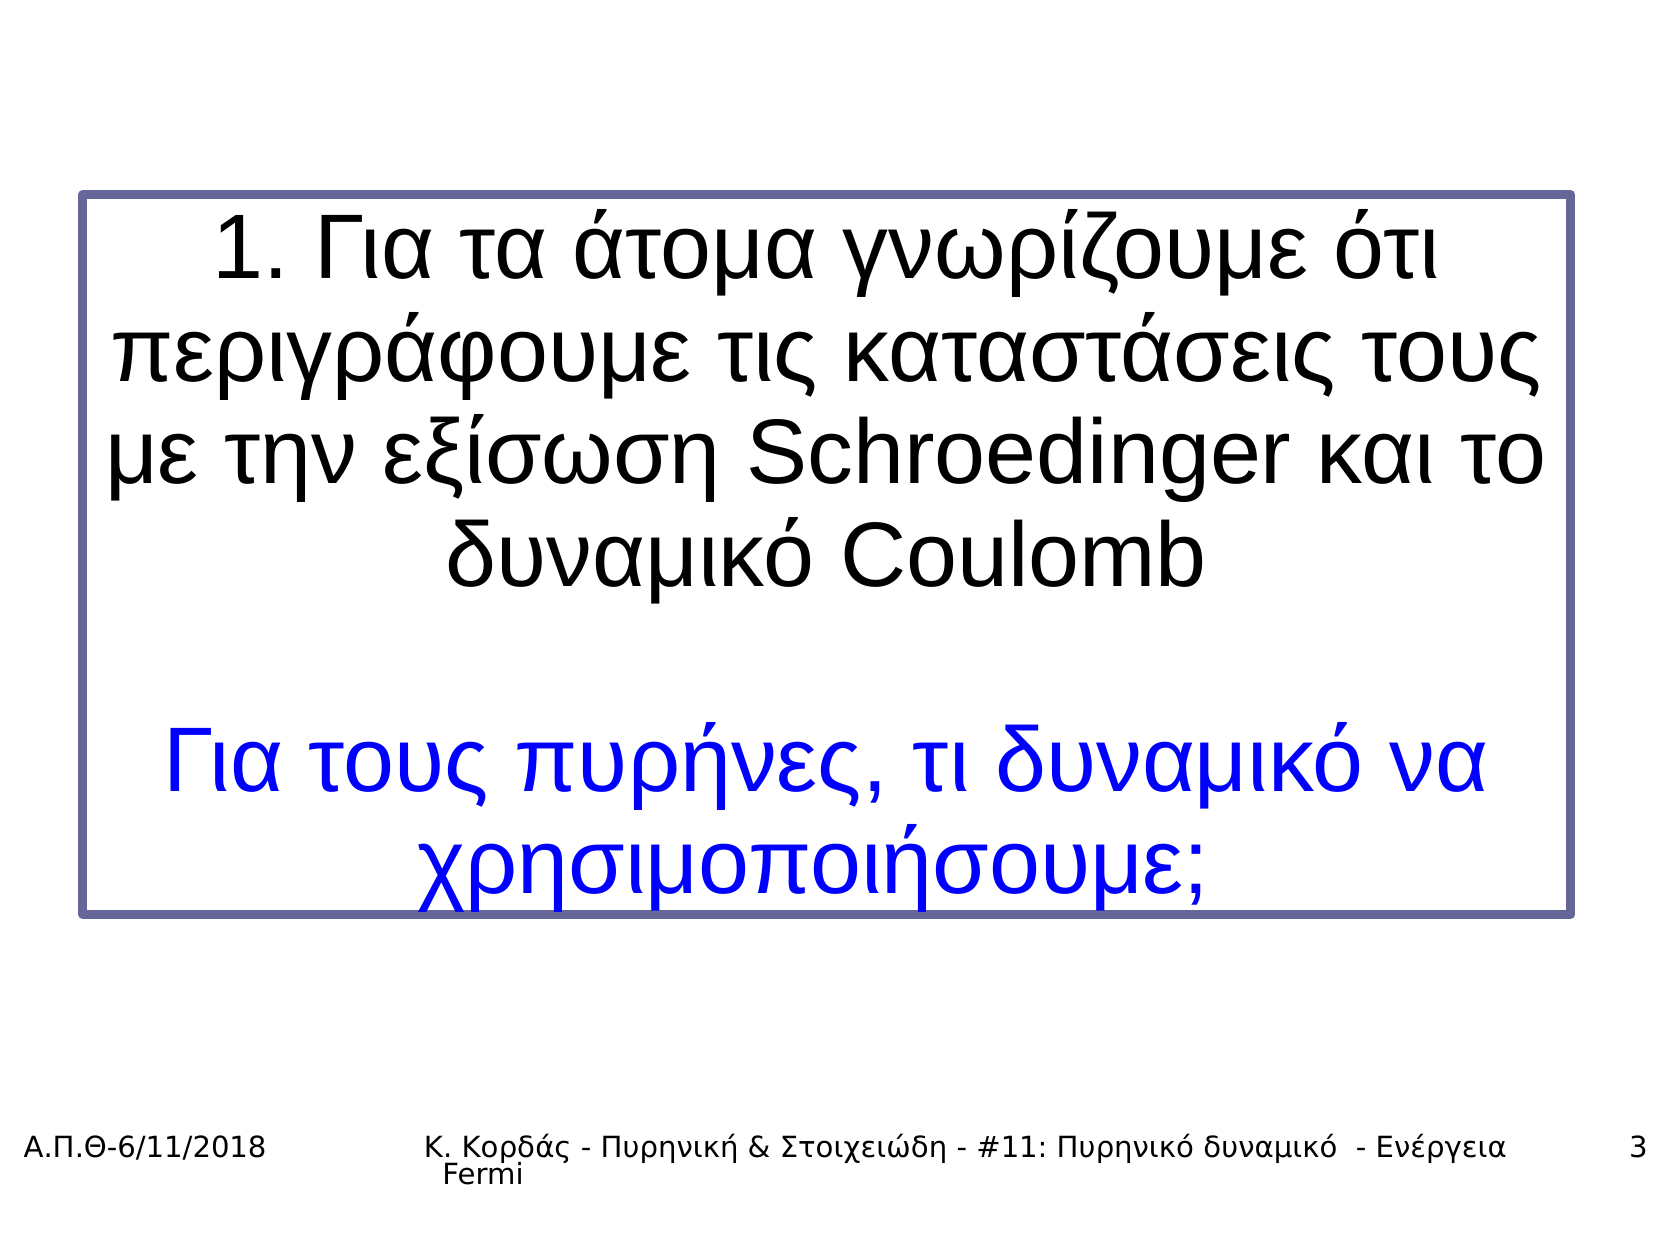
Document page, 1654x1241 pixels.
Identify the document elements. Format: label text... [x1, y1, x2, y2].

title 1. Για τα άτομα γνωρίζουμε ότι περιγράφουμε τις καταστάσεις τους με την εξίσωση Schroedinger και το δυναμικό Coulomb Για τους πυρήνες, τι δυναμικό να χρησιμοποιήσουμε; [82, 194, 1571, 915]
